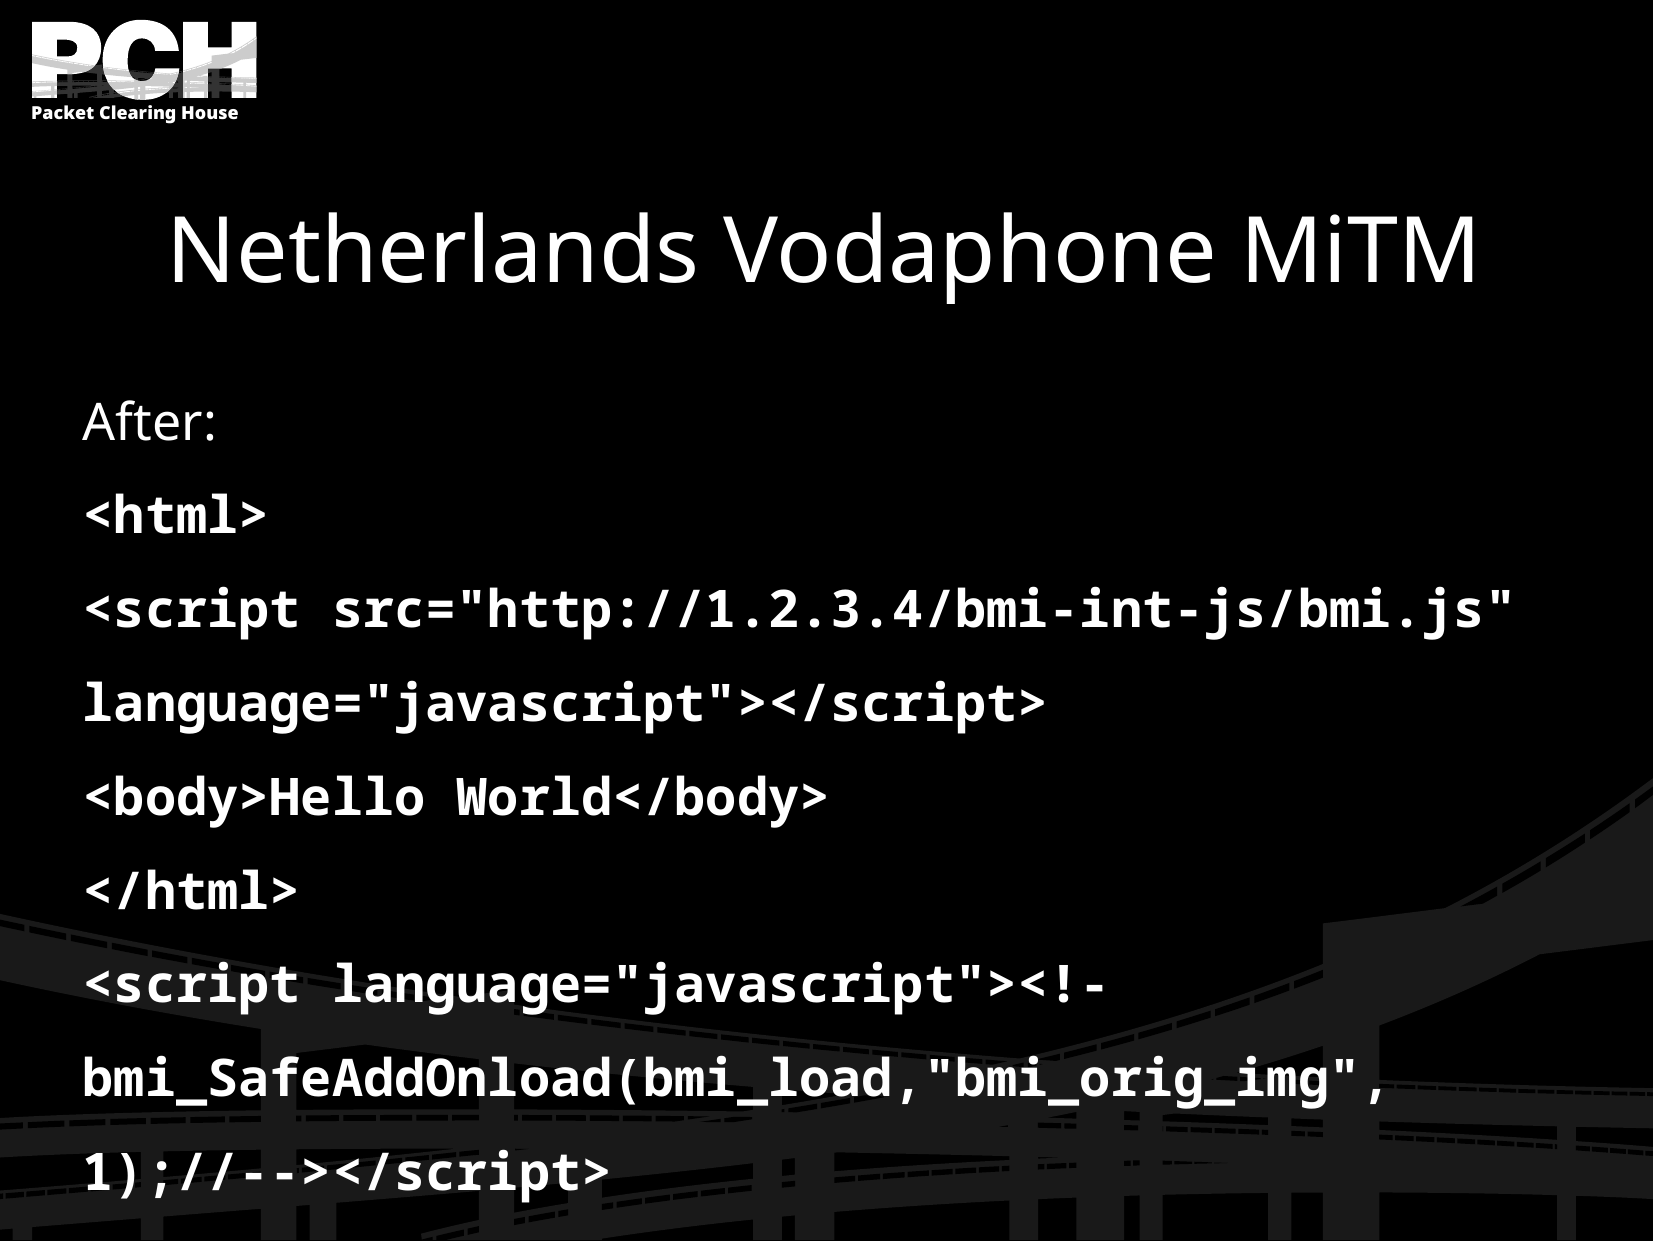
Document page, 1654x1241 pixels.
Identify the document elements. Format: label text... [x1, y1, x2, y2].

title Netherlands Vodaphone MiTM [45, 143, 1606, 352]
list After: <html> <script src="http://1.2.3.4/bmi-int-js/bmi.js" language="javascript"></script> <body>Hello World</body> </html> <script language="javascript"><!- bmi_SafeAddOnload(bmi_load,"bmi_orig_img", 1);//--></script> [82, 384, 1621, 1216]
